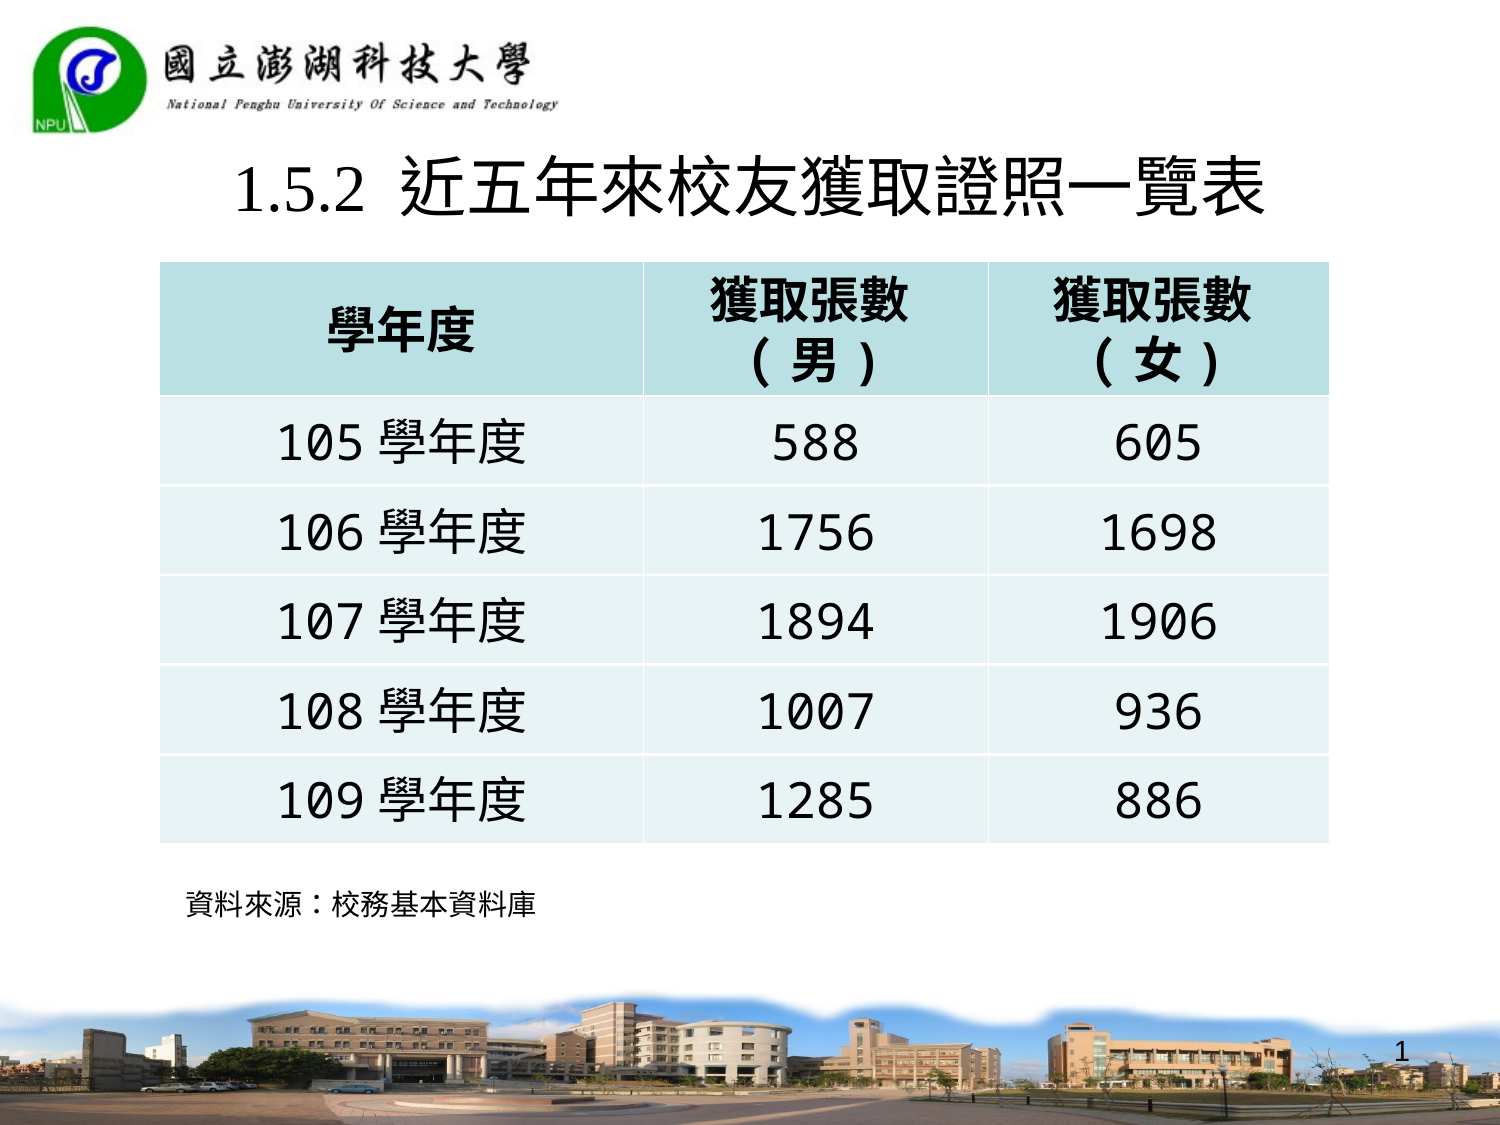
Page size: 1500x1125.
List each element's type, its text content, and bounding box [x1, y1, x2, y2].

table_cell 605 [989, 397, 1329, 484]
table_cell 886 [989, 756, 1329, 843]
table_header 獲取張數(男) [644, 262, 988, 395]
table_cell 107學年度 [160, 576, 643, 663]
table_cell 1007 [644, 666, 988, 753]
table_cell 105學年度 [160, 397, 643, 484]
table_cell 1285 [644, 756, 988, 843]
table_cell 109學年度 [160, 756, 643, 843]
table_header 獲取張數(女) [989, 262, 1329, 395]
text_box <編號> [1074, 1024, 1426, 1103]
table_cell 108學年度 [160, 666, 643, 753]
table_cell 1894 [644, 576, 988, 663]
picture [0, 0, 1500, 1125]
title 1.5.2 近五年來校友獲取證照一覽表 [75, 126, 1426, 244]
table_cell 936 [989, 666, 1329, 753]
table_cell 1906 [989, 576, 1329, 663]
table_cell 588 [644, 397, 988, 484]
table_header 學年度 [160, 262, 643, 395]
text_box 資料來源：校務基本資料庫 [170, 878, 552, 929]
table_cell 106學年度 [160, 487, 643, 574]
table_cell 1698 [989, 487, 1329, 574]
table_cell 1756 [644, 487, 988, 574]
